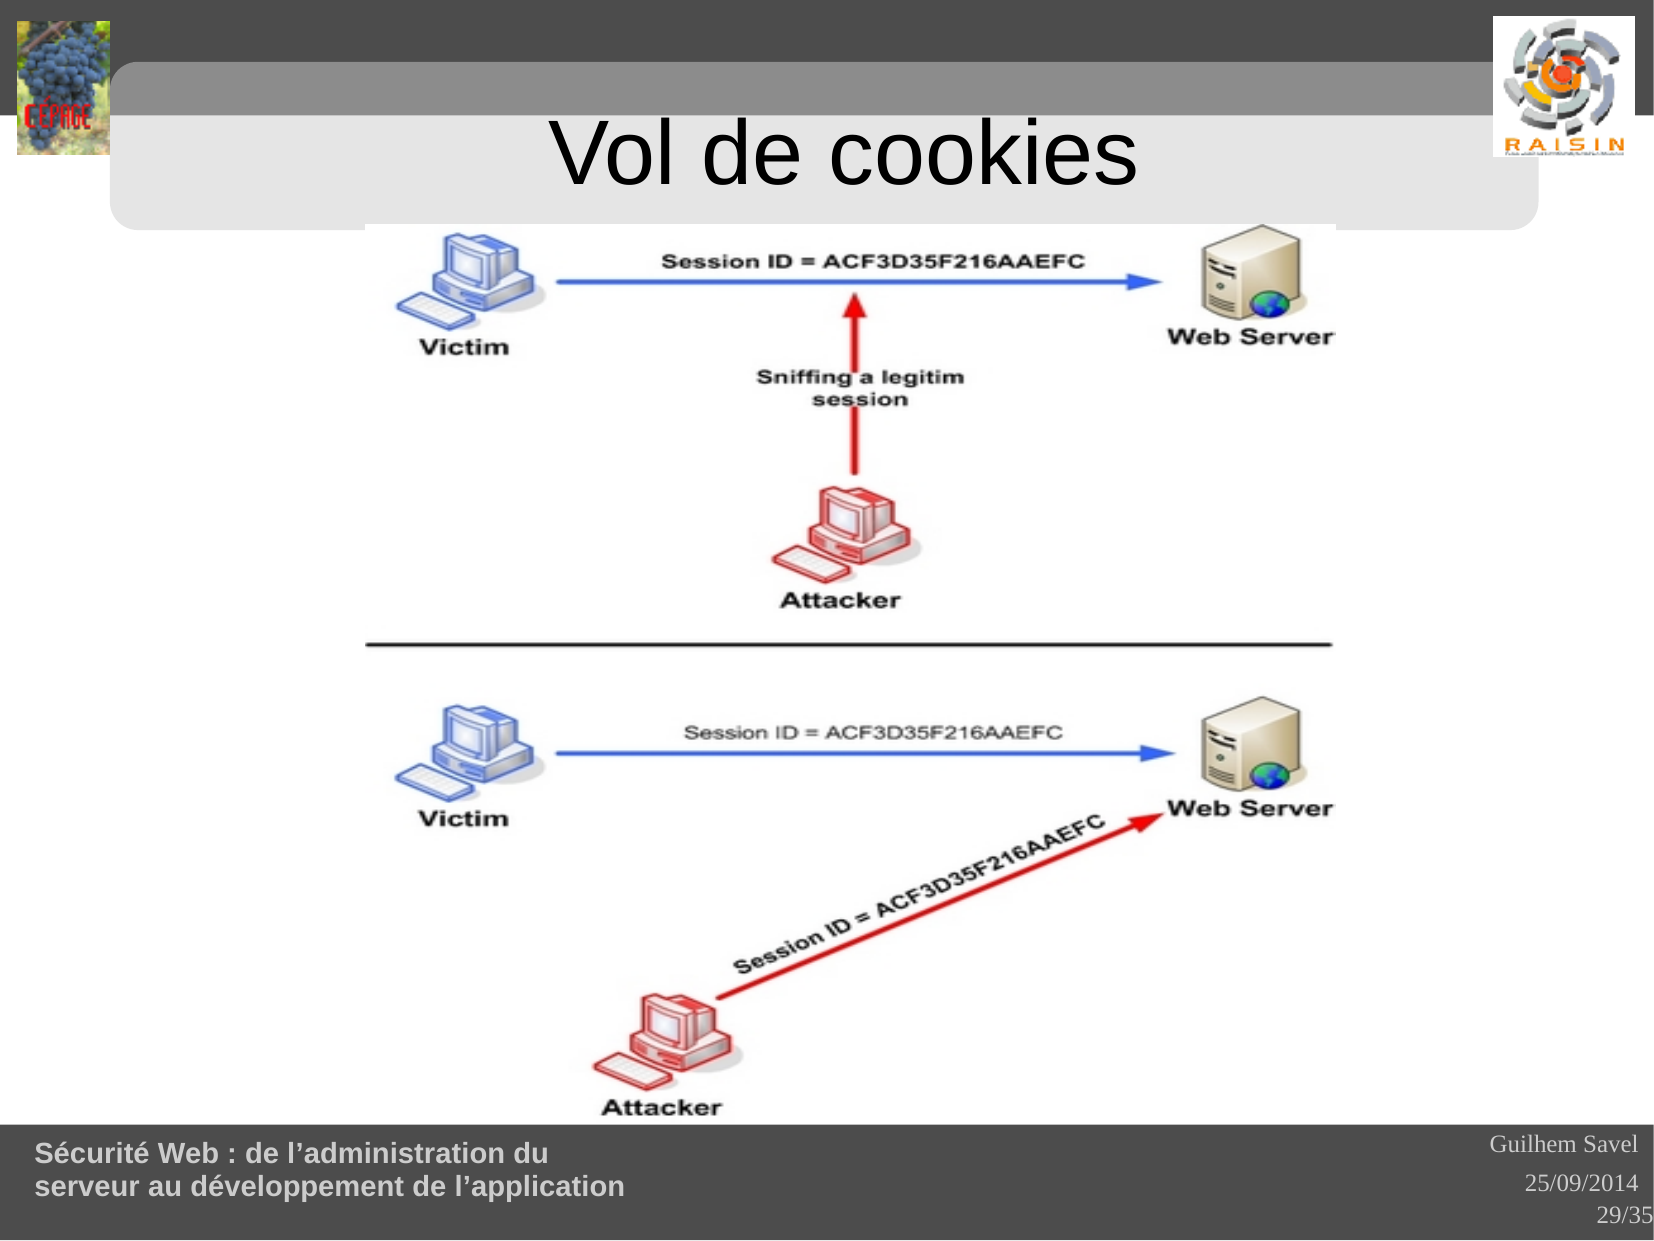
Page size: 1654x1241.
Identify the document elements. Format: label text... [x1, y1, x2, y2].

picture [365, 224, 1336, 1123]
picture [1493, 16, 1635, 157]
picture [17, 21, 110, 155]
title Vol de cookies [82, 49, 1571, 257]
